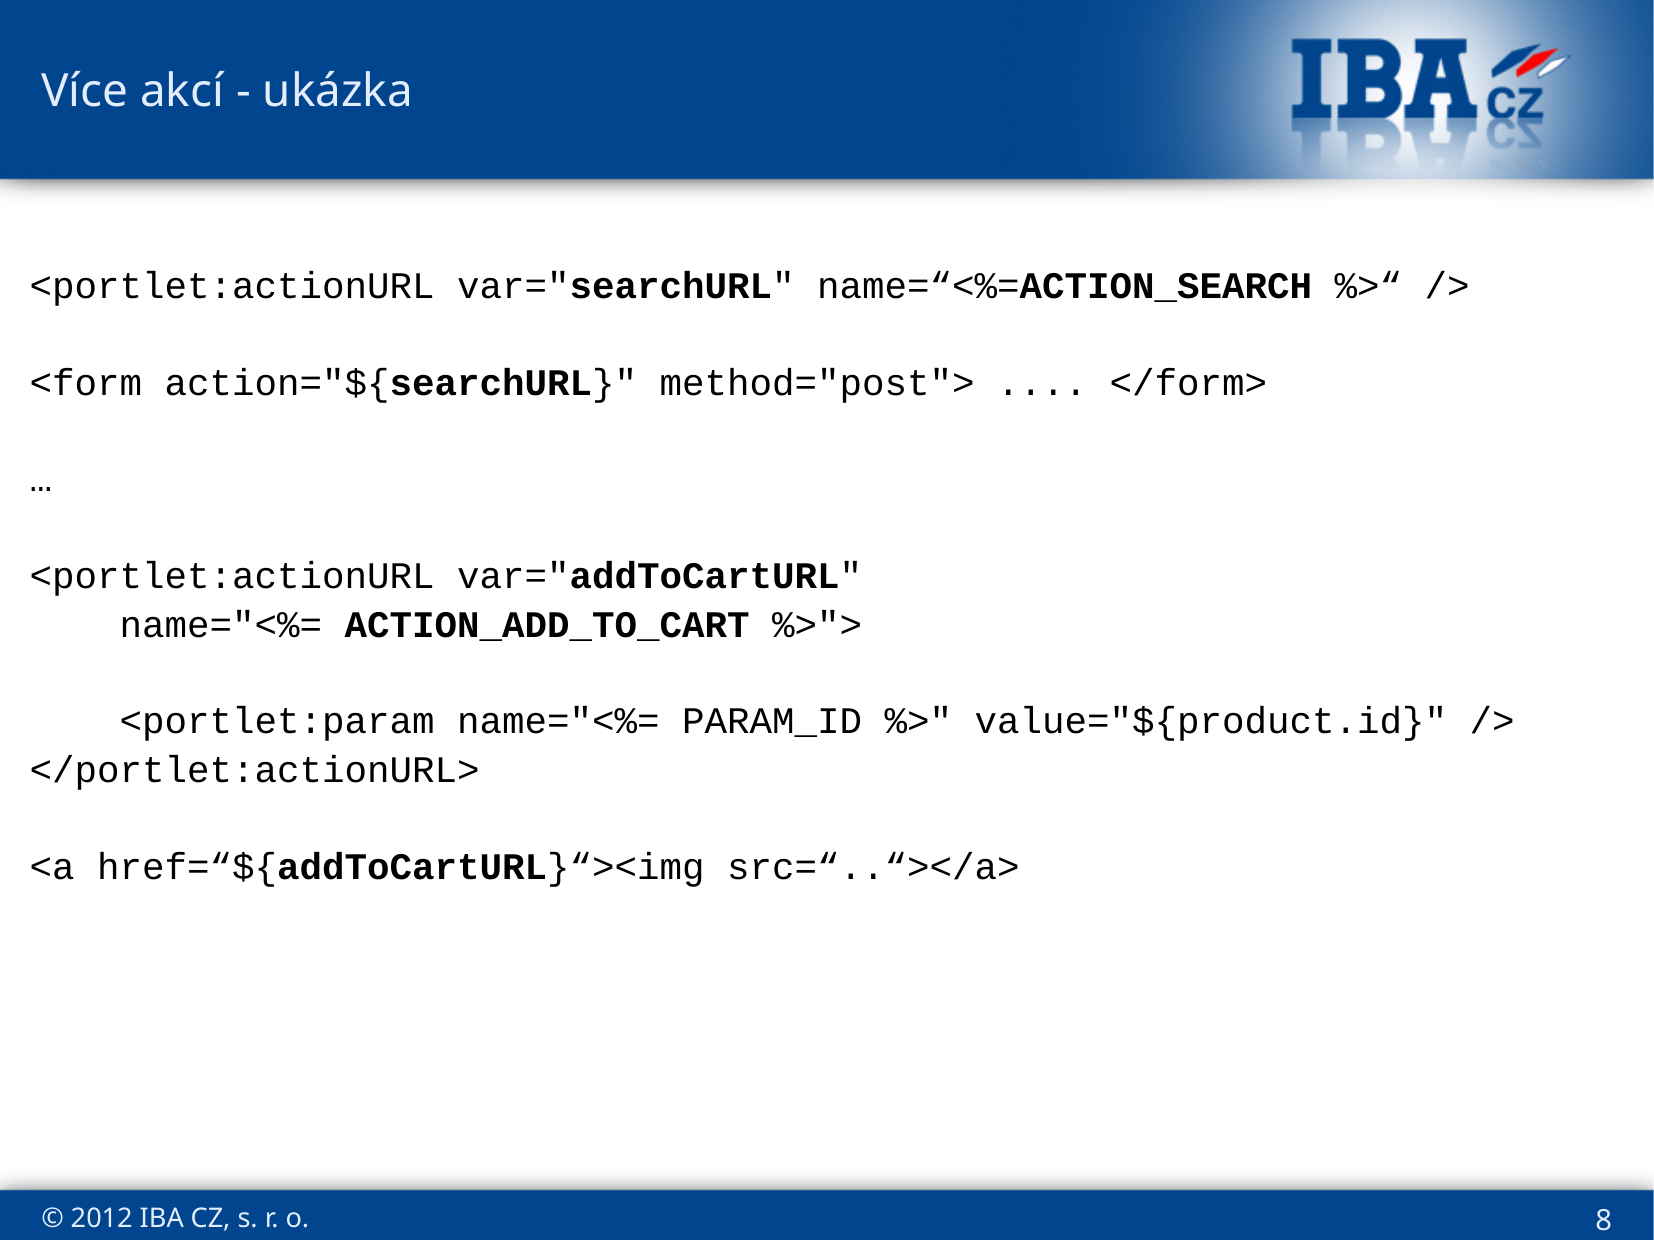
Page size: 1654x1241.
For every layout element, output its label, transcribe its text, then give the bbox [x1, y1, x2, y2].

title Více akcí - ukázka [41, 7, 1105, 170]
picture [0, 0, 1654, 1240]
list <portlet:actionURL var="searchURL" name=“<%=ACTION_SEARCH %>“ /> <form action="${searchURL}" method="post"> .... </form> … <portlet:actionURL var="addToCartURL" name="<%= ACTION_ADD_TO_CART %>"> <portlet:param name="<%= PARAM_ID %>" value="${product.id}" /> </portlet:actionURL> <a href=“${addToCartURL}“><img src=“..“></a> [29, 218, 1625, 1038]
